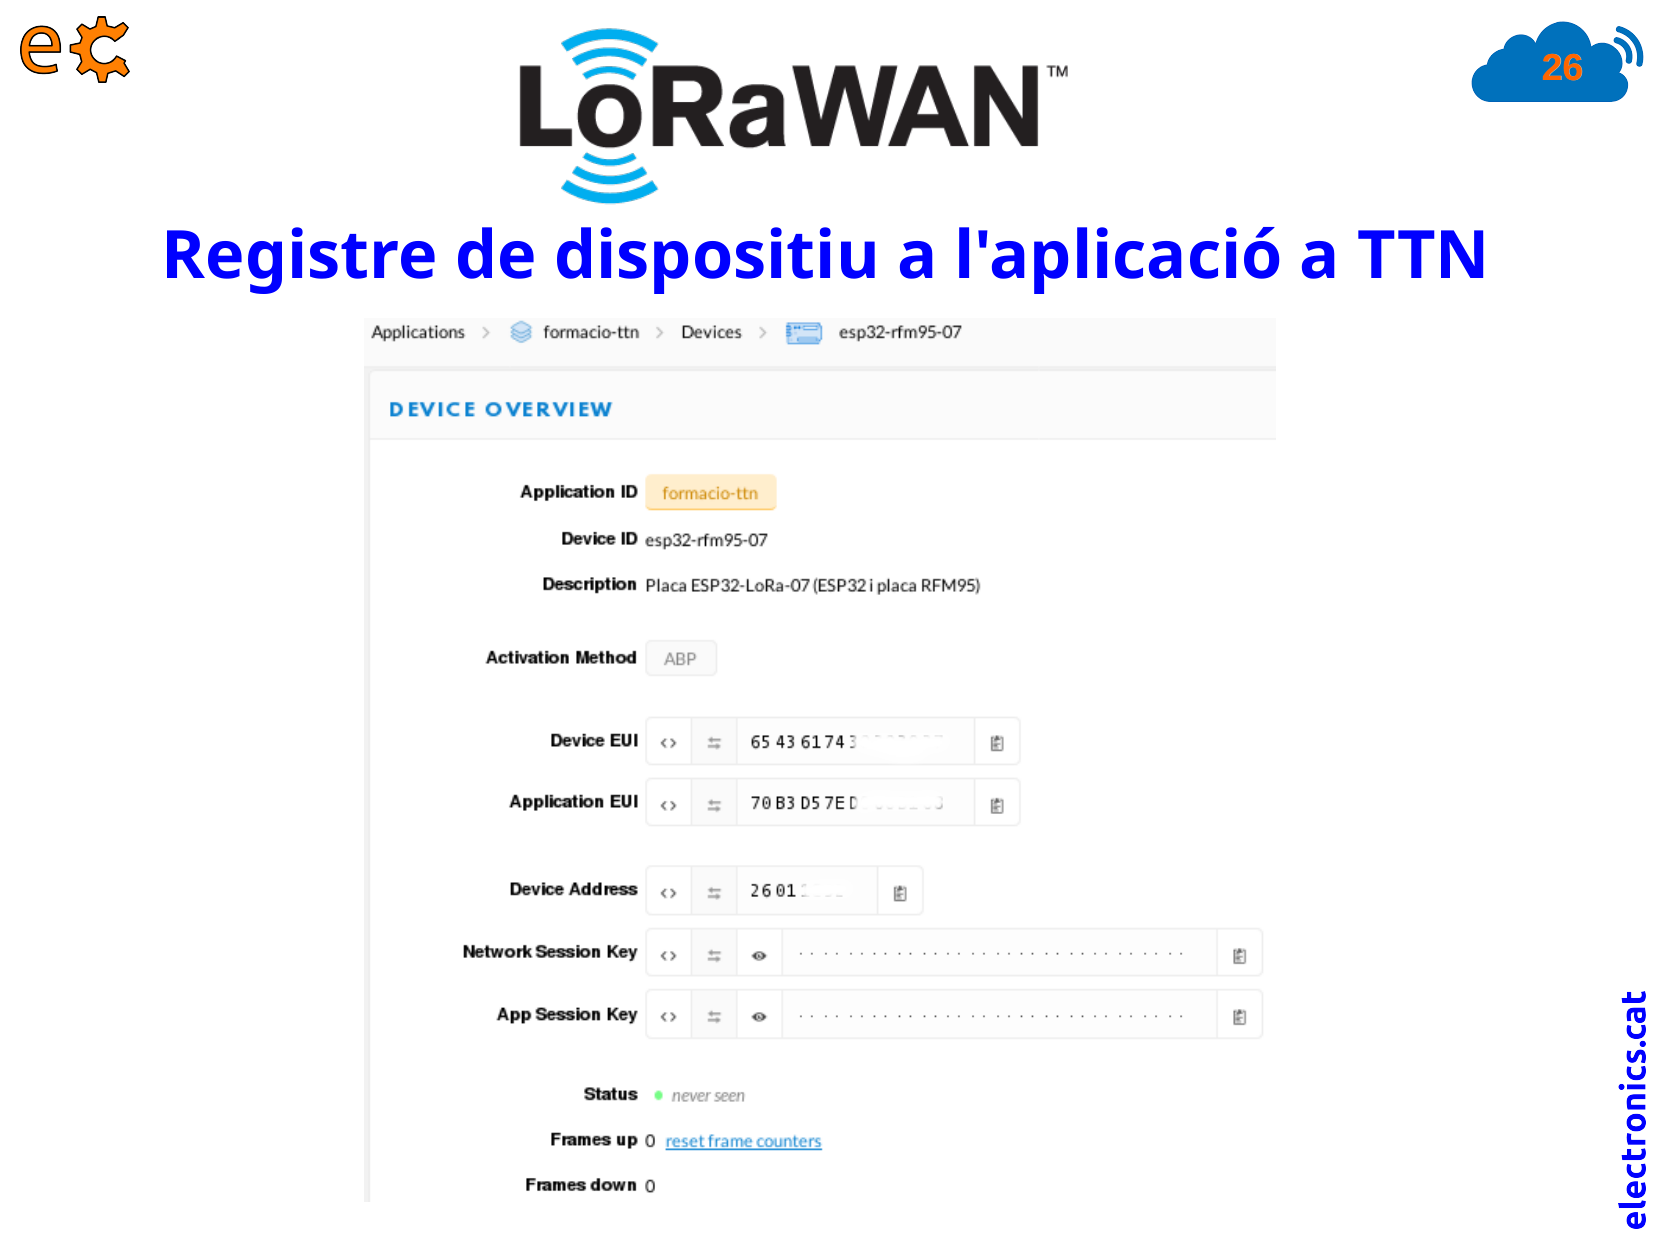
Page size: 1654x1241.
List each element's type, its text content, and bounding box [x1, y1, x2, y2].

picture [405, 0, 1146, 175]
picture [20, 16, 130, 83]
text_box Registre de dispositiu a l'aplicació a TTN [23, 175, 1630, 331]
picture [364, 318, 1276, 1202]
text_box <número> [1526, 38, 1654, 109]
picture [1464, 16, 1650, 106]
picture [1618, 991, 1646, 1229]
